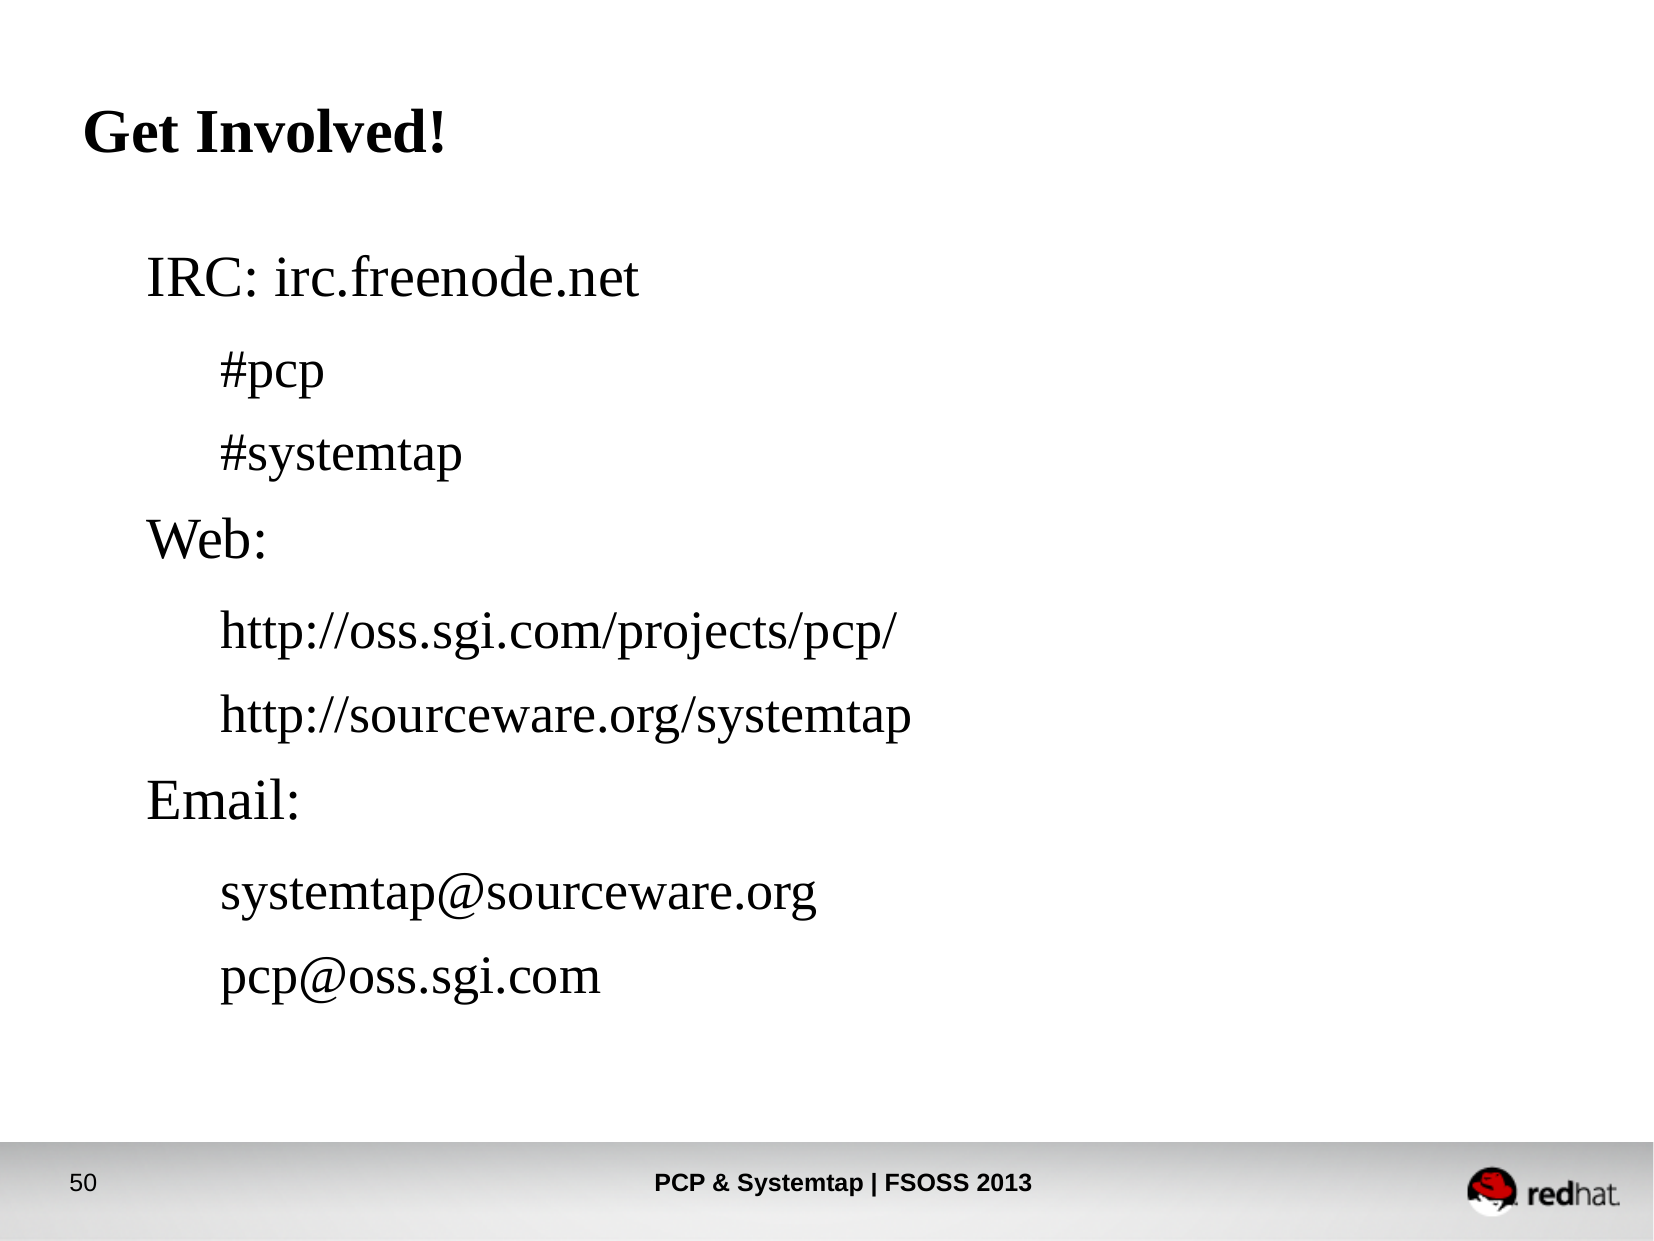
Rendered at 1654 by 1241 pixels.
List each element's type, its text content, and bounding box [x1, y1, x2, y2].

title Get Involved! [82, 37, 1571, 226]
picture [0, 1142, 1654, 1241]
list IRC: irc.freenode.net #pcp #systemtap Web: http://oss.sgi.com/projects/pcp/ http://sourceware.org/systemtap Email: systemtap@sourceware.org pcp@oss.sgi.com [86, 244, 1576, 1039]
